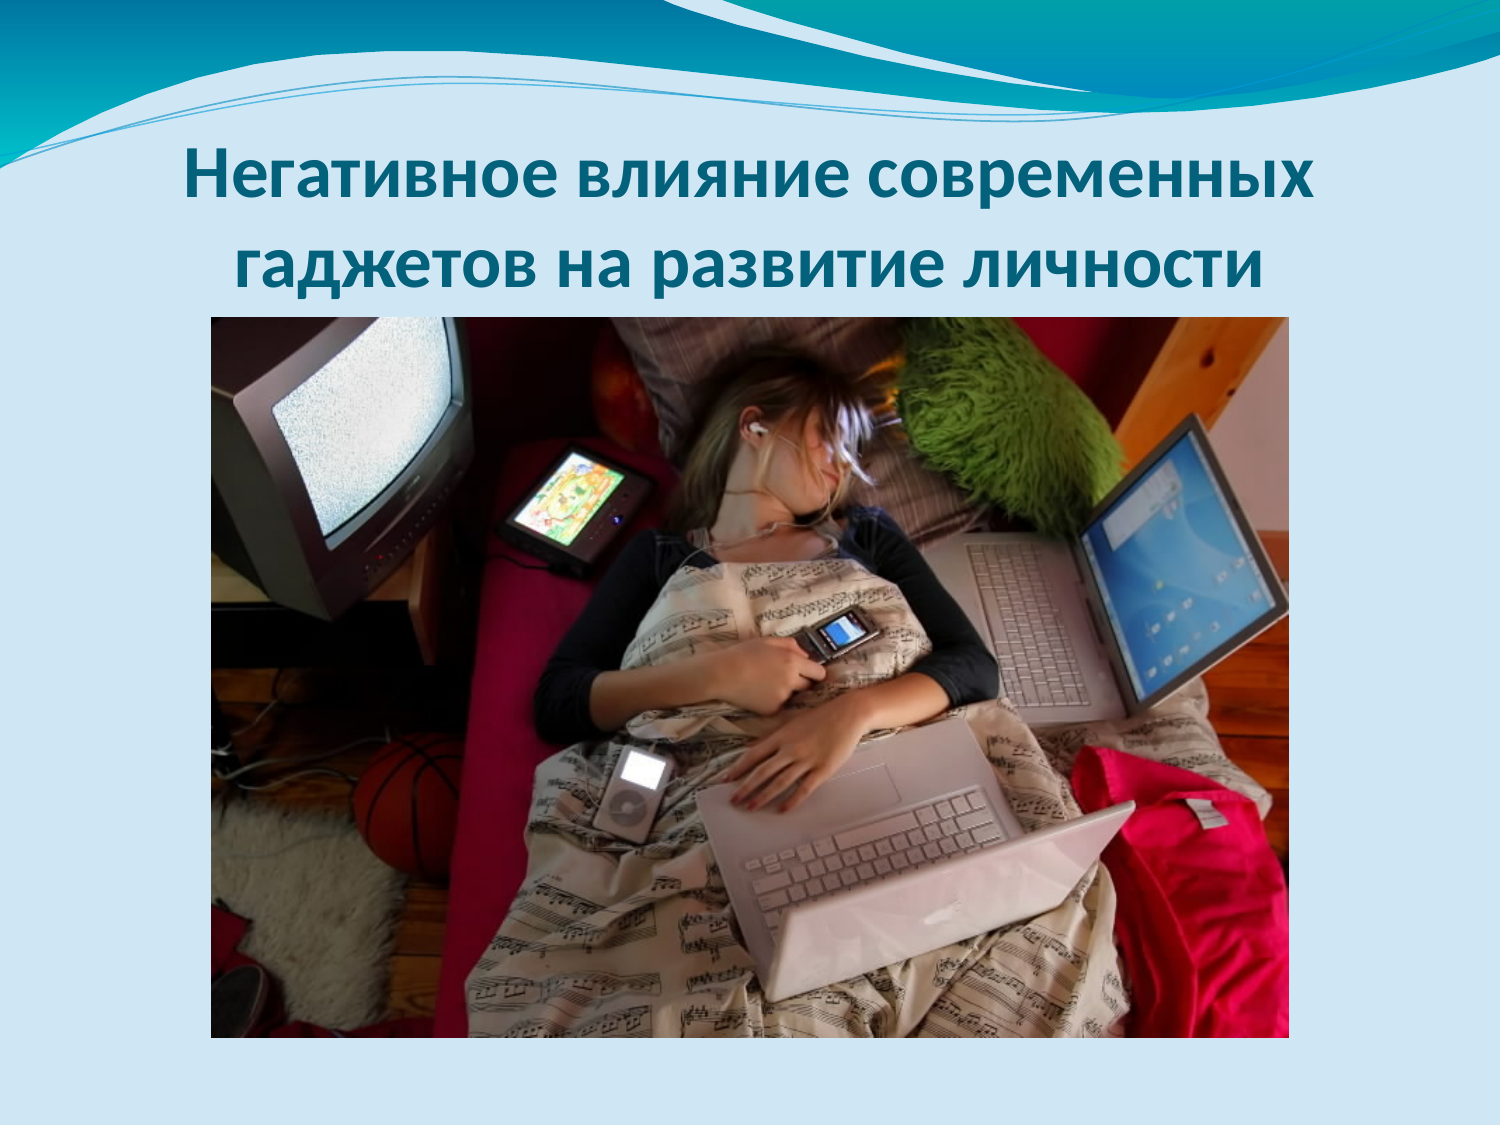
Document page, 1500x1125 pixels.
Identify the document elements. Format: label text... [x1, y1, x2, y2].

title Негативное влияние современных гаджетов на развитие личности ребенка. [75, 115, 1425, 303]
picture [211, 317, 1289, 1038]
